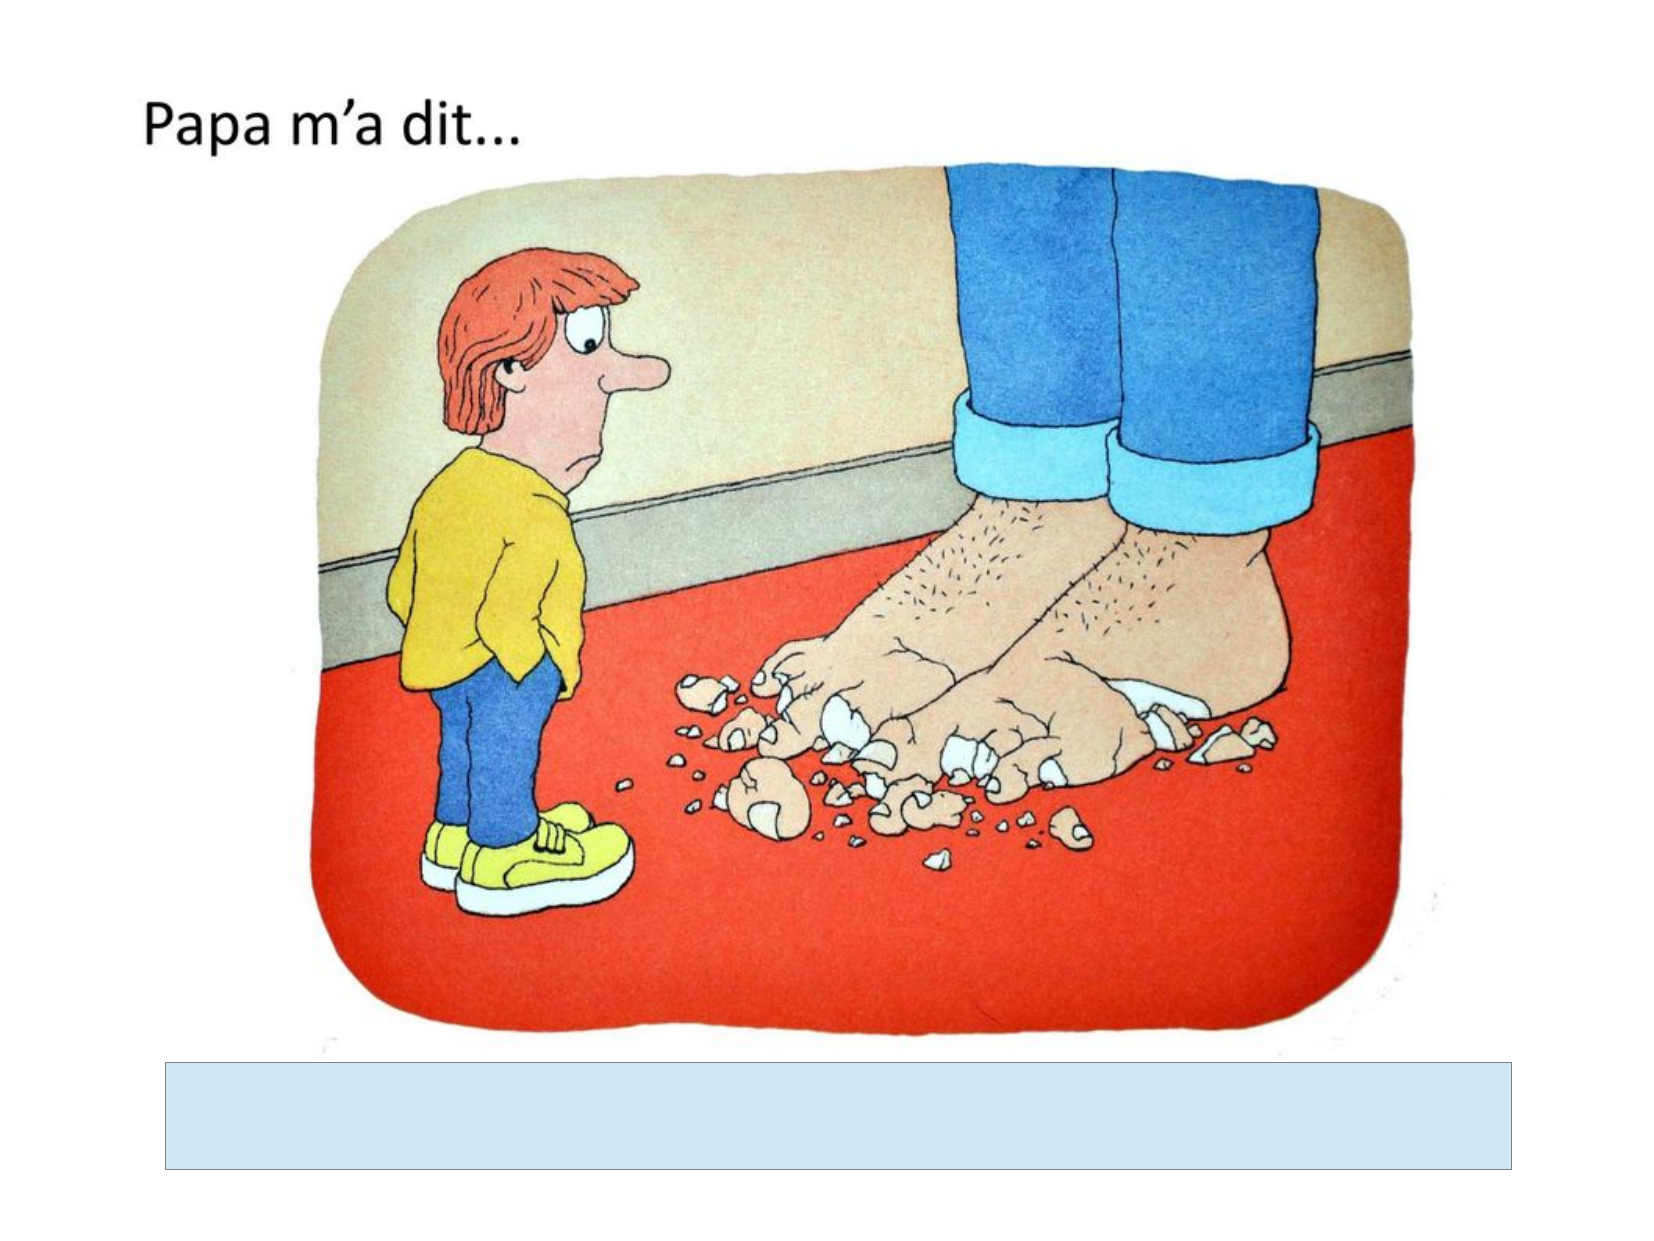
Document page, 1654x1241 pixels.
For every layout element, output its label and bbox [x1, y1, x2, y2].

text_box [165, 1062, 1512, 1170]
picture [38, 24, 1639, 1225]
